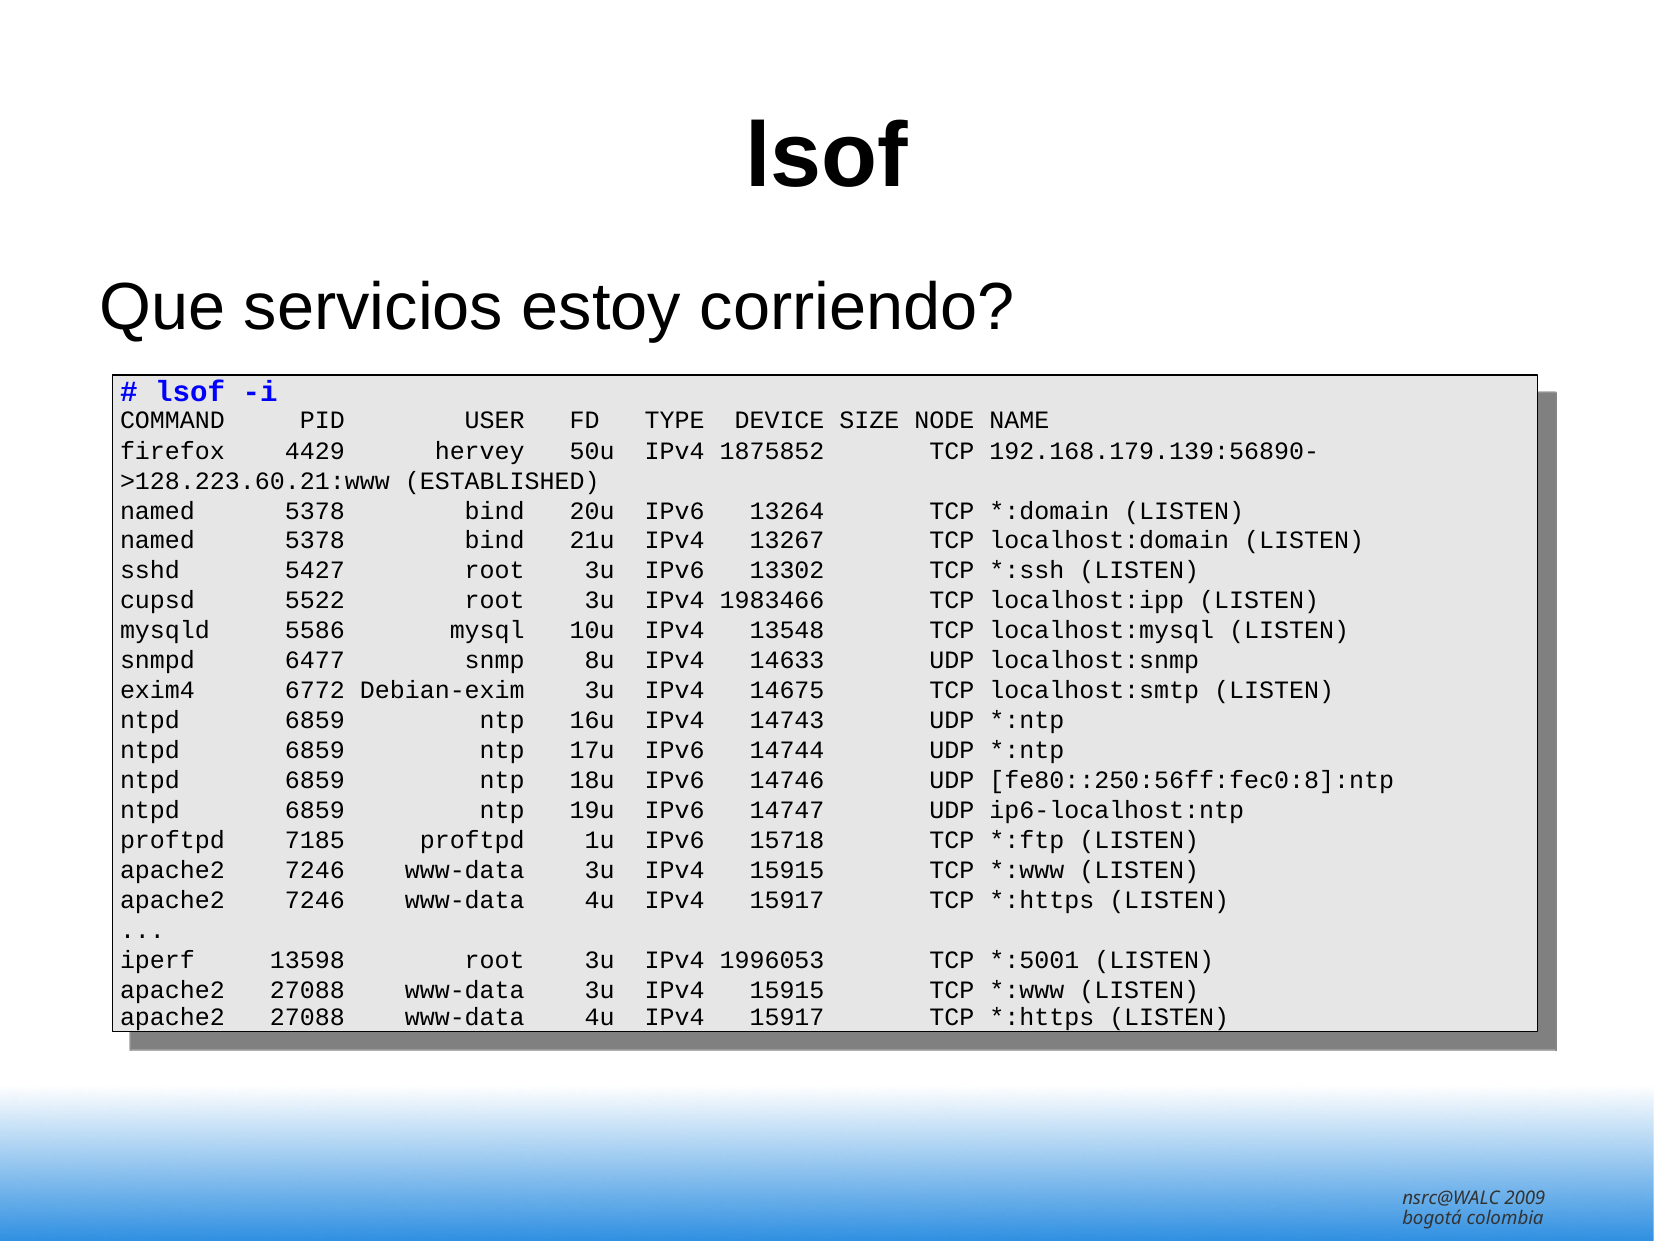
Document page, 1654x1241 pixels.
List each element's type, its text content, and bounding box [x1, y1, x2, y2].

title lsof [82, 49, 1571, 257]
list Que servicios estoy corriendo? [82, 266, 1571, 488]
picture [0, 1083, 1654, 1241]
text_box # lsof -i COMMAND PID USER FD TYPE DEVICE SIZE NODE NAME firefox 4429 hervey 50u IPv4 1875852 TCP 192.168.179.139:56890->128.223.60.21:www (ESTABLISHED)‏ named 5378 bind 20u IPv6 13264 TCP *:domain (LISTEN)‏ named 5378 bind 21u IPv4 13267 TCP localhost:domain (LISTEN)‏ sshd 5427 root 3u IPv6 13302 TCP *:ssh (LISTEN)‏ cupsd 5522 root 3u IPv4 1983466 TCP localhost:ipp (LISTEN)‏ mysqld 5586 mysql 10u IPv4 13548 TCP localhost:mysql (LISTEN)‏ snmpd 6477 snmp 8u IPv4 14633 UDP localhost:snmp exim4 6772 Debian-exim 3u IPv4 14675 TCP localhost:smtp (LISTEN)‏ ntpd 6859 ntp 16u IPv4 14743 UDP *:ntp ntpd 6859 ntp 17u IPv6 14744 UDP *:ntp ntpd 6859 ntp 18u IPv6 14746 UDP [fe80::250:56ff:fec0:8]:ntp ntpd 6859 ntp 19u IPv6 14747 UDP ip6-localhost:ntp proftpd 7185 proftpd 1u IPv6 15718 TCP *:ftp (LISTEN)‏ apache2 7246 www-data 3u IPv4 15915 TCP *:www (LISTEN)‏ apache2 7246 www-data 4u IPv4 15917 TCP *:https (LISTEN)‏ ... iperf 13598 root 3u IPv4 1996053 TCP *:5001 (LISTEN)‏ apache2 27088 www-data 3u IPv4 15915 TCP *:www (LISTEN)‏ apache2 27088 www-data 4u IPv4 15917 TCP *:https (LISTEN)‏ [112, 375, 1538, 1032]
